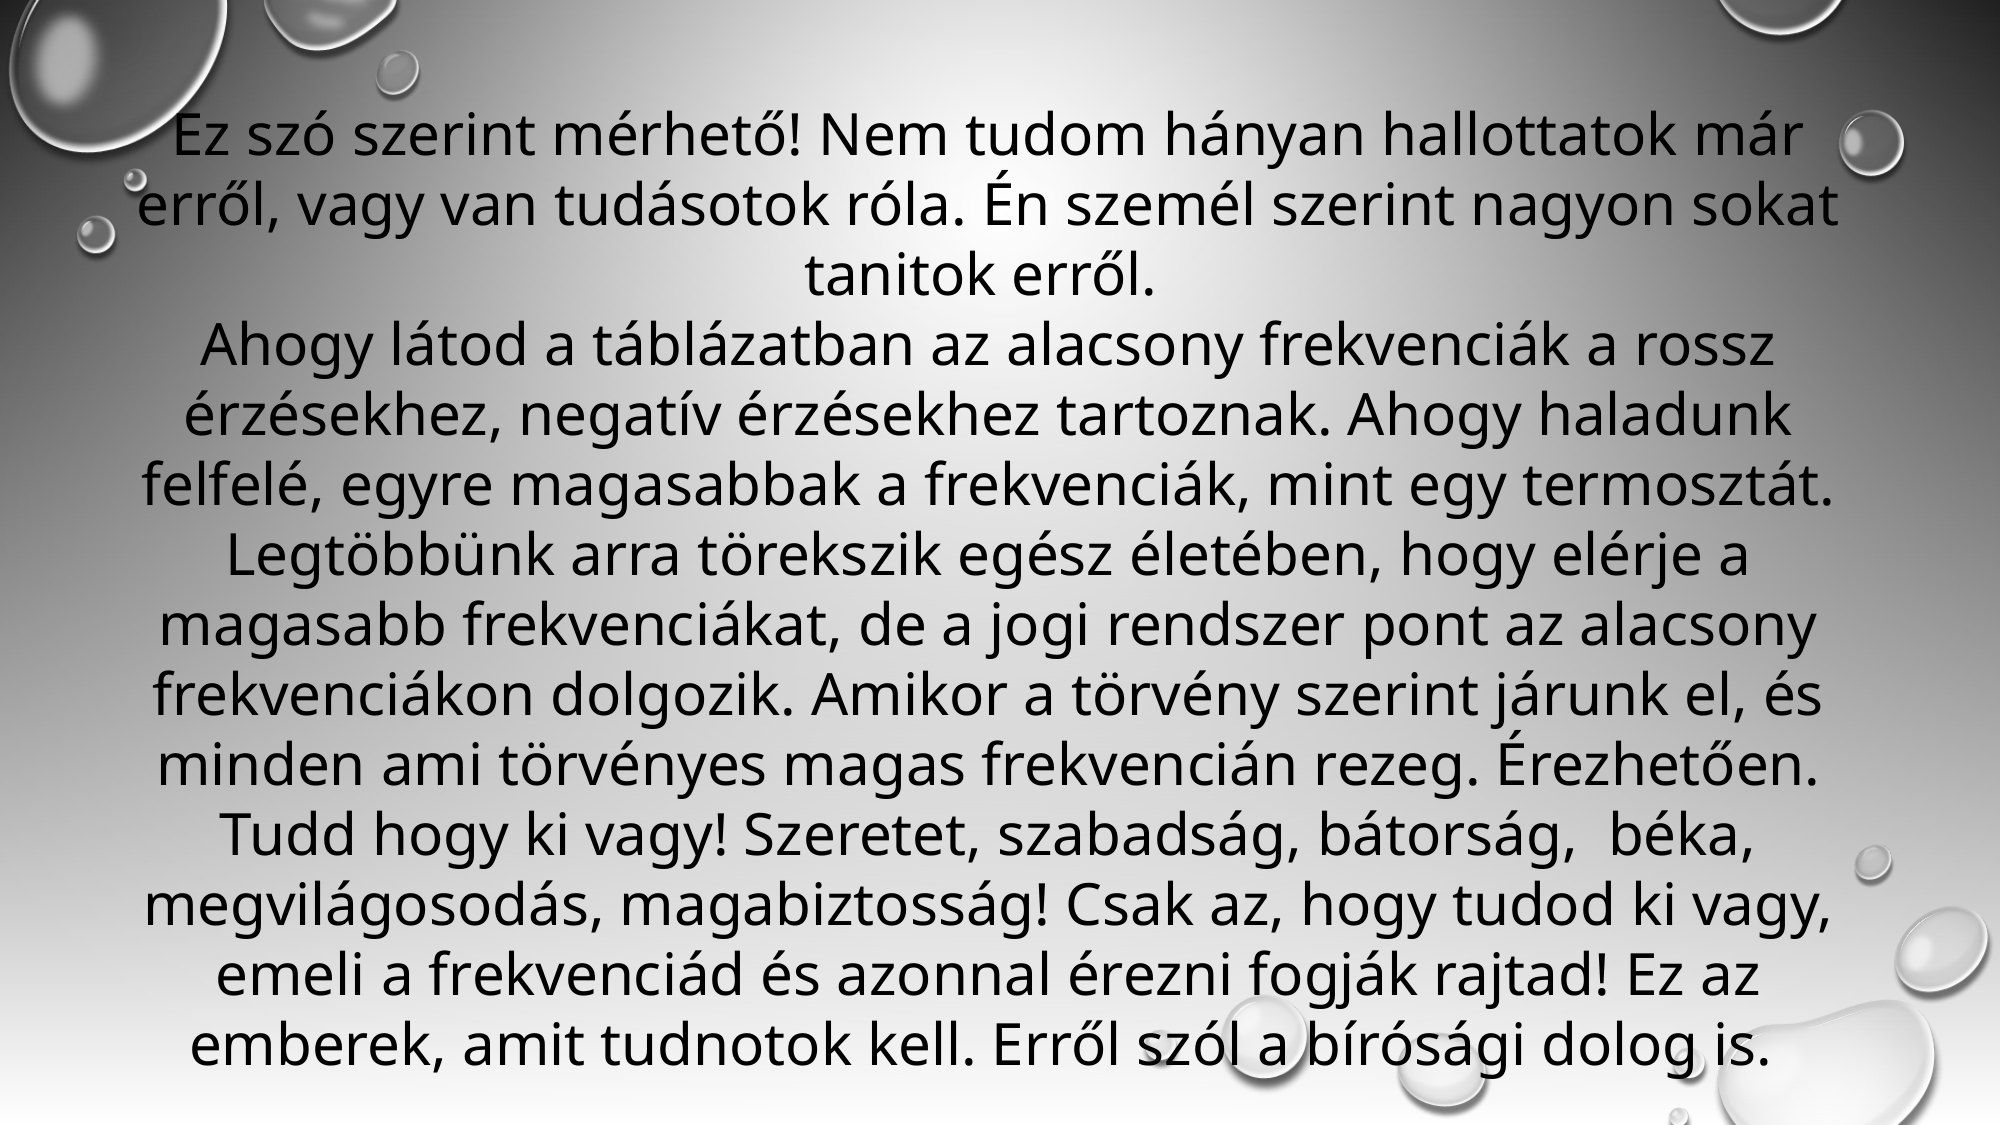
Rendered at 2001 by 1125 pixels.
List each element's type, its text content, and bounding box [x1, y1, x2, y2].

text_box Ez szó szerint mérhető! Nem tudom hányan hallottatok már erről, vagy van tudásotok róla. Én személ szerint nagyon sokat tanitok erről. Ahogy látod a táblázatban az alacsony frekvenciák a rossz érzésekhez, negatív érzésekhez tartoznak. Ahogy haladunk felfelé, egyre magasabbak a frekvenciák, mint egy termosztát. Legtöbbünk arra törekszik egész életében, hogy elérje a magasabb frekvenciákat, de a jogi rendszer pont az alacsony frekvenciákon dolgozik. Amikor a törvény szerint járunk el, és minden ami törvényes magas frekvencián rezeg. Érezhetően. Tudd hogy ki vagy! Szeretet, szabadság, bátorság, béka, megvilágosodás, magabiztosság! Csak az, hogy tudod ki vagy, emeli a frekvenciád és azonnal érezni fogják rajtad! Ez az emberek, amit tudnotok kell. Erről szól a bírósági dolog is. [99, 89, 1878, 1085]
picture [0, 0, 2000, 1125]
